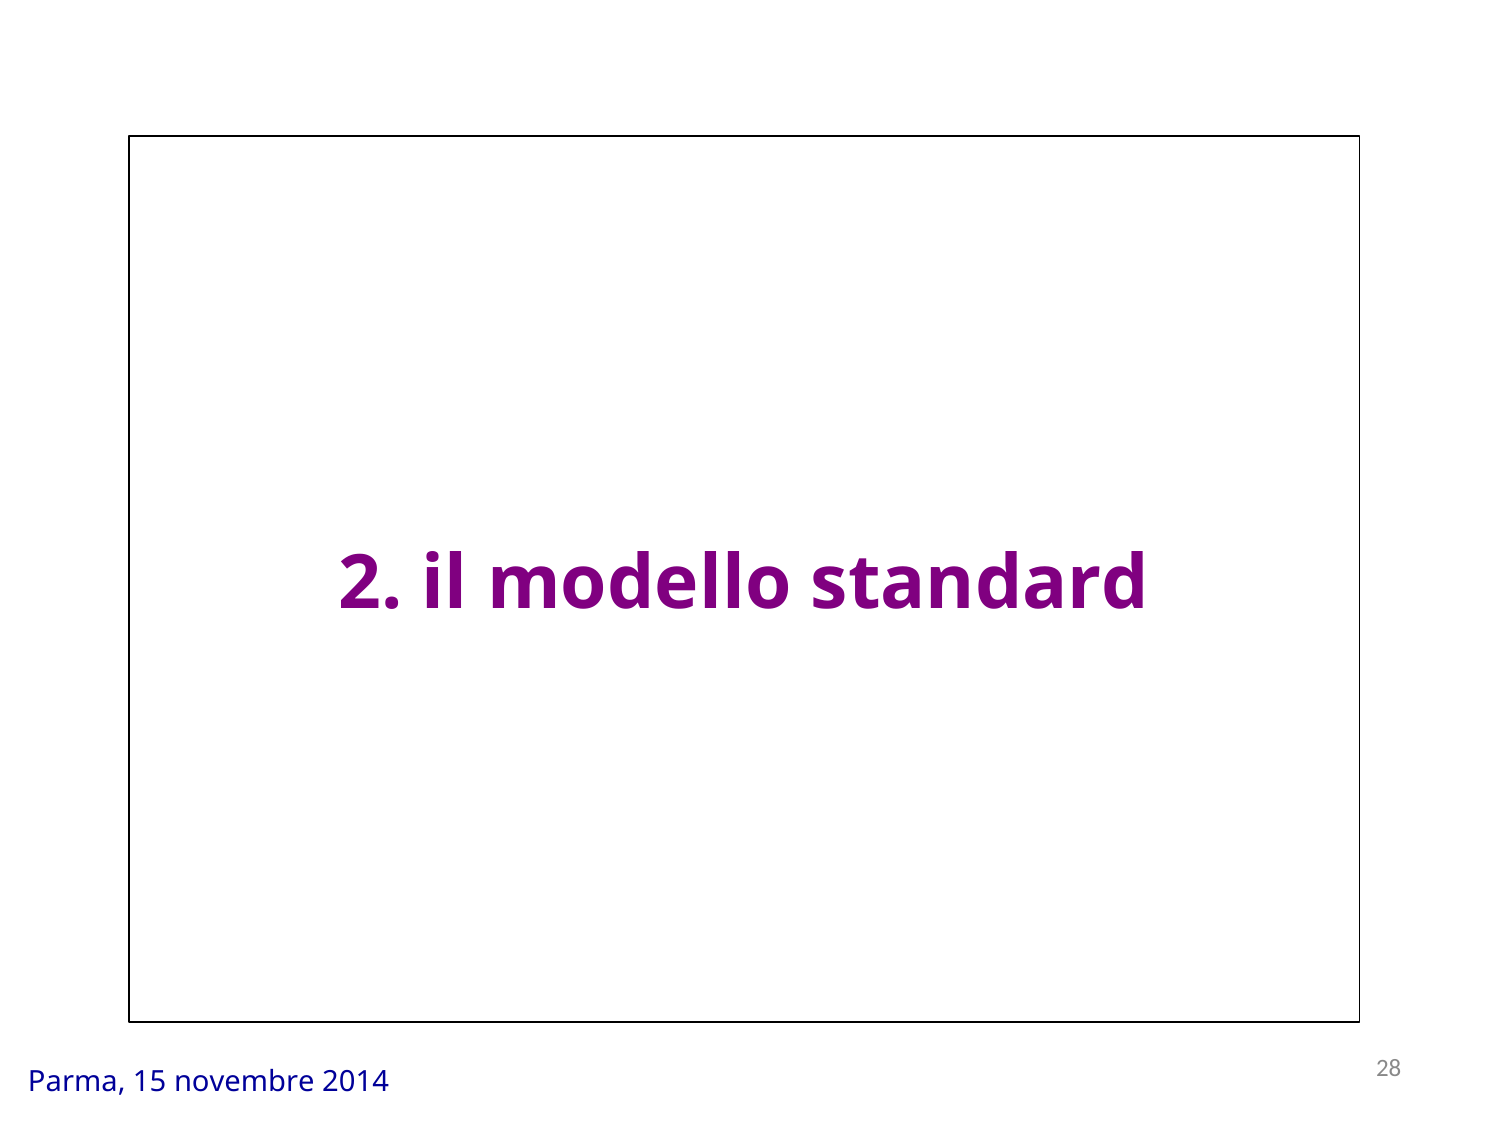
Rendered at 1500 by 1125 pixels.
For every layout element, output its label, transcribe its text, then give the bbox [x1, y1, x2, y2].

text_box 2. il modello standard [128, 135, 1360, 1022]
text_box <numero> [1074, 1042, 1417, 1095]
